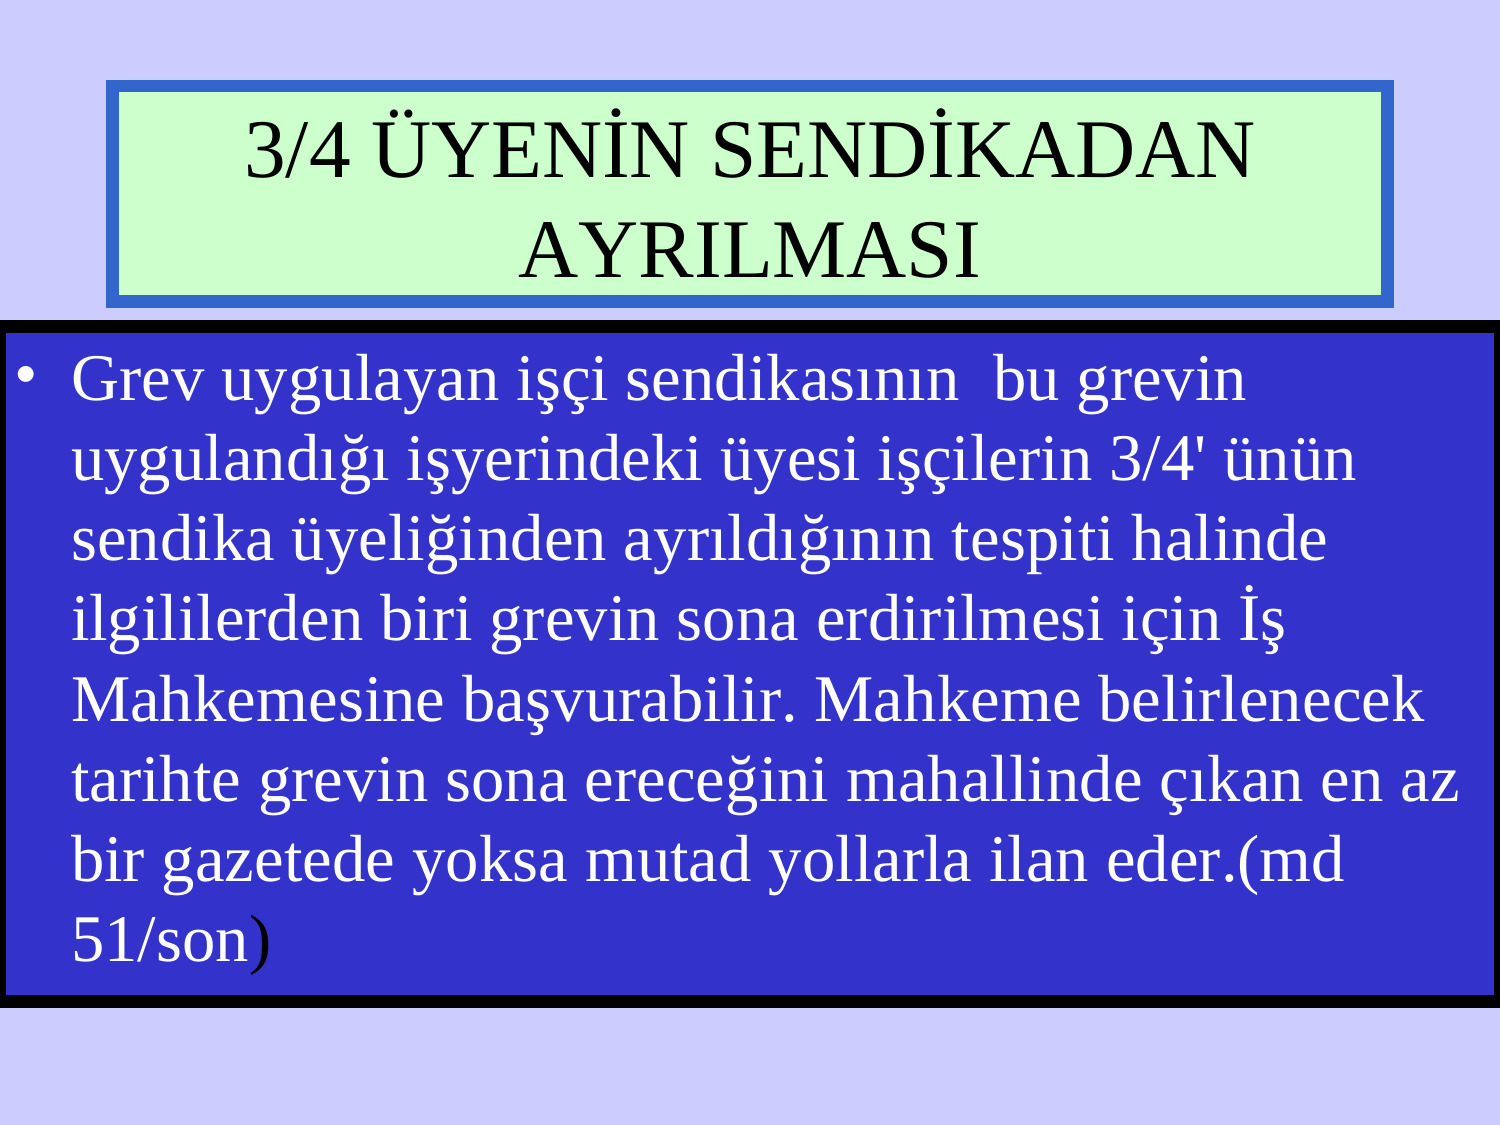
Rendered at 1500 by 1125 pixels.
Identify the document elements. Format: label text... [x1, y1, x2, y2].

list Grev uygulayan işçi sendikasının bu grevin uygulandığı işyerindeki üyesi işçilerin 3/4' ünün sendika üyeliğinden ayrıldığının tespiti halinde ilgililerden biri grevin sona erdirilmesi için İş Mahkemesine başvurabilir. Mahkeme belirlenecek tarihte grevin sona ereceğini mahallinde çıkan en az bir gazetede yoksa mutad yollarla ilan eder.(md 51/son) [0, 326, 1500, 1002]
title 3/4 ÜYENİN SENDİKADAN AYRILMASI [112, 86, 1388, 302]
